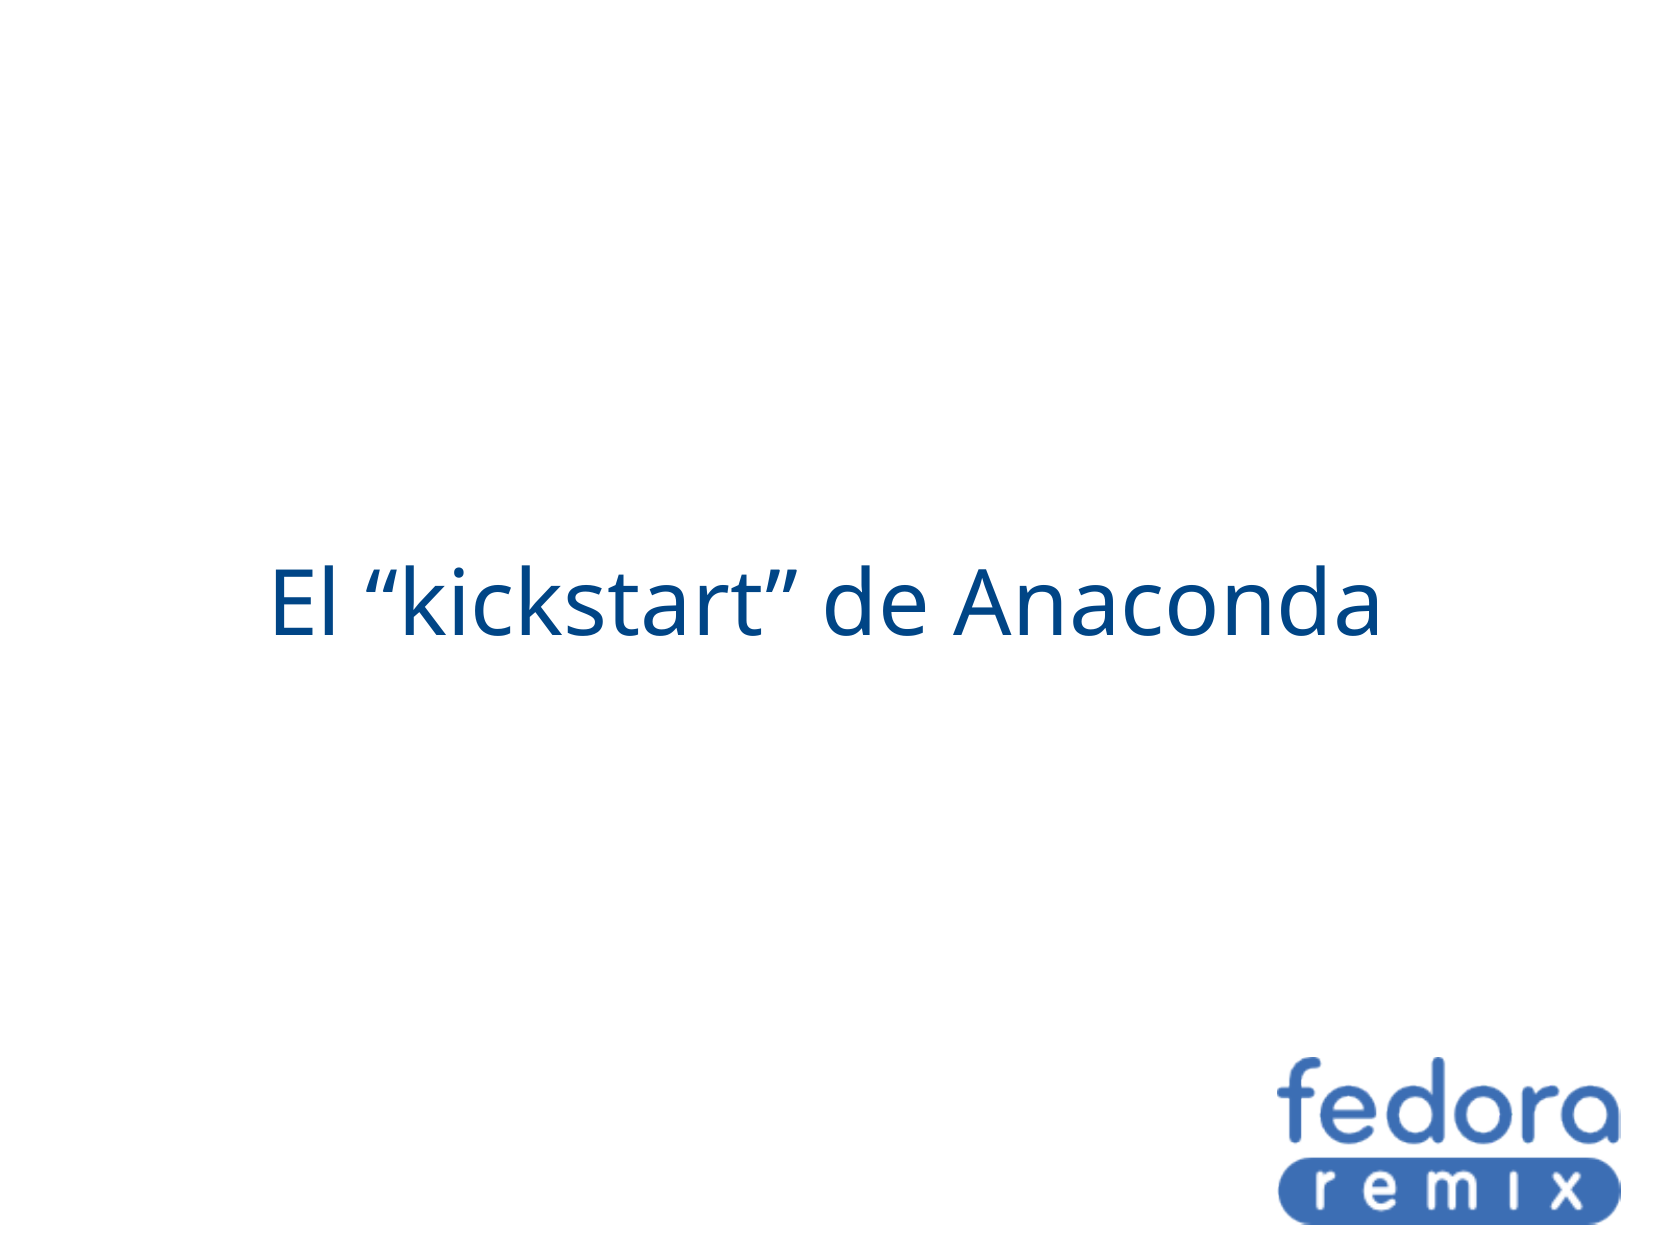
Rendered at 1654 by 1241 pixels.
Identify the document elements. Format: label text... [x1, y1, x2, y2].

picture [1277, 1057, 1621, 1225]
title El “kickstart” de Anaconda [82, 525, 1571, 676]
